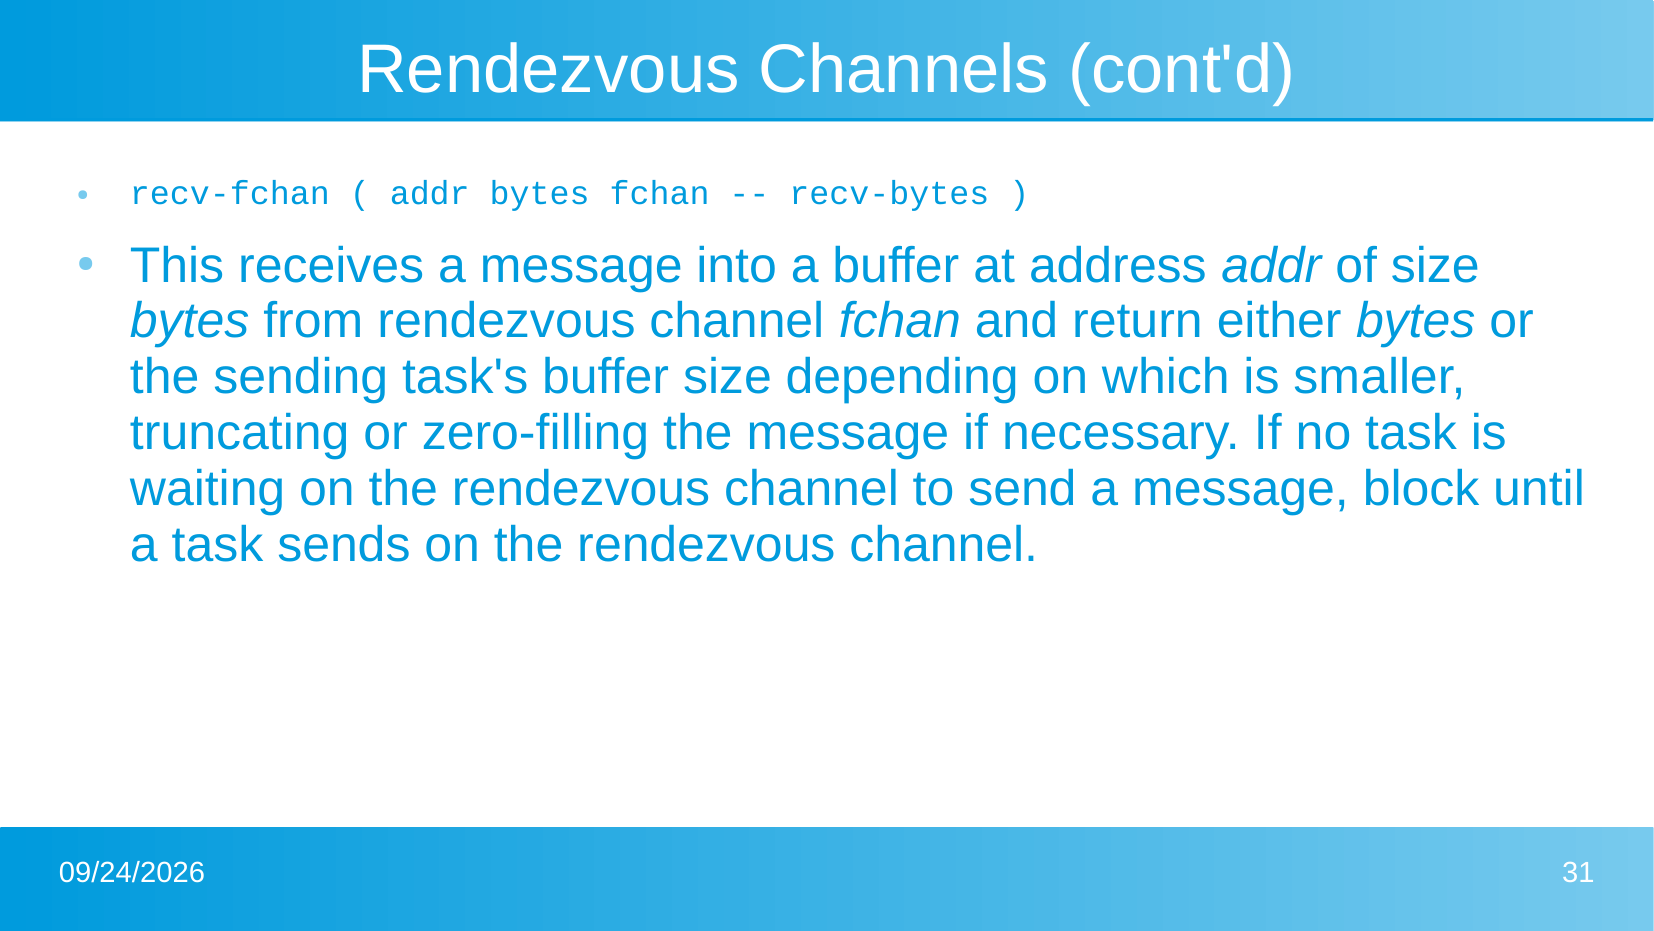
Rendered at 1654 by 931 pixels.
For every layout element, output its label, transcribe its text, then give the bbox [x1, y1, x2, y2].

list recv-fchan ( addr bytes fchan -- recv-bytes ) This receives a message into a buffer at address addr of size bytes from rendezvous channel fchan and return either bytes or the sending task's buffer size depending on which is smaller, truncating or zero-filling the message if necessary. If no task is waiting on the rendezvous channel to send a message, block until a task sends on the rendezvous channel. [59, 177, 1595, 768]
title Rendezvous Channels (cont'd) [59, 29, 1595, 108]
